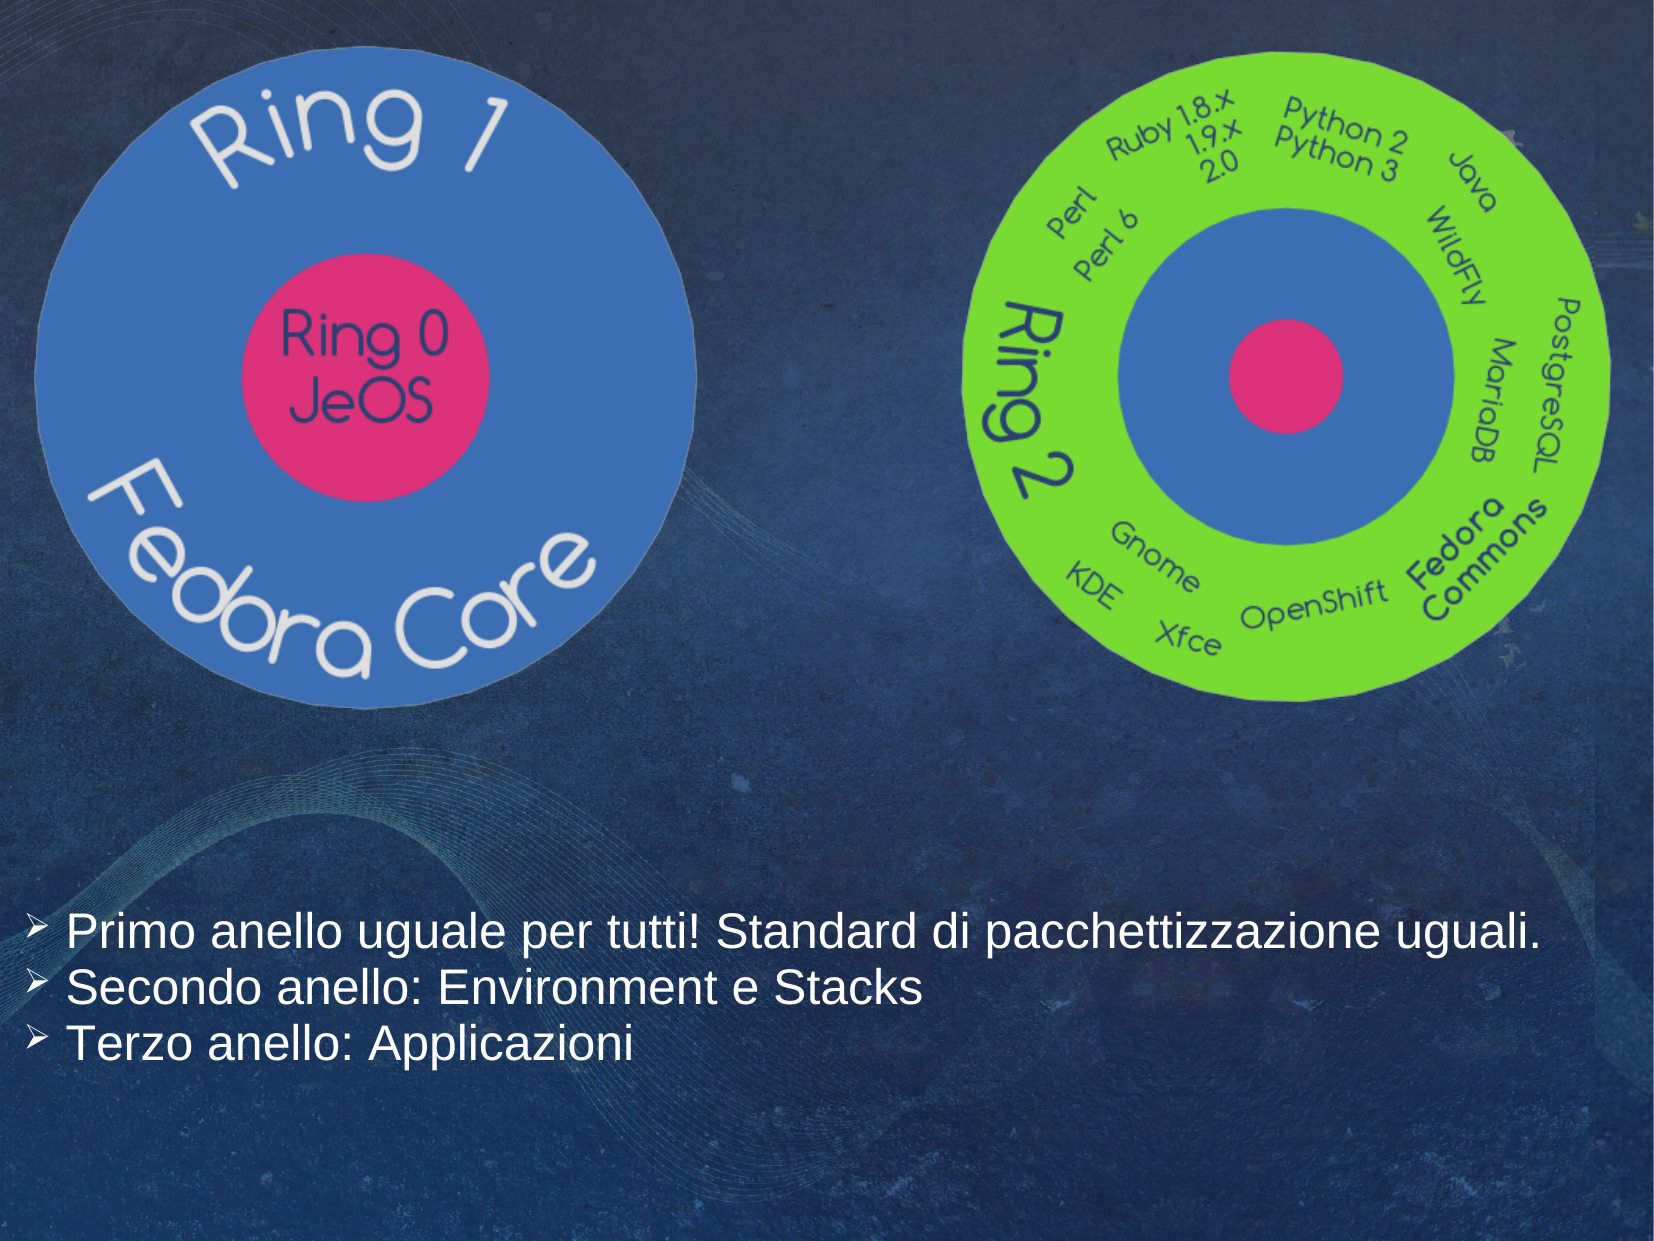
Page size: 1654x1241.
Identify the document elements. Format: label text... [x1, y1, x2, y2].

picture [0, 0, 1654, 1241]
subtitle Primo anello uguale per tutti! Standard di pacchettizzazione uguali. Secondo anello: Environment e Stacks Terzo anello: Applicazioni [23, 732, 1654, 1157]
